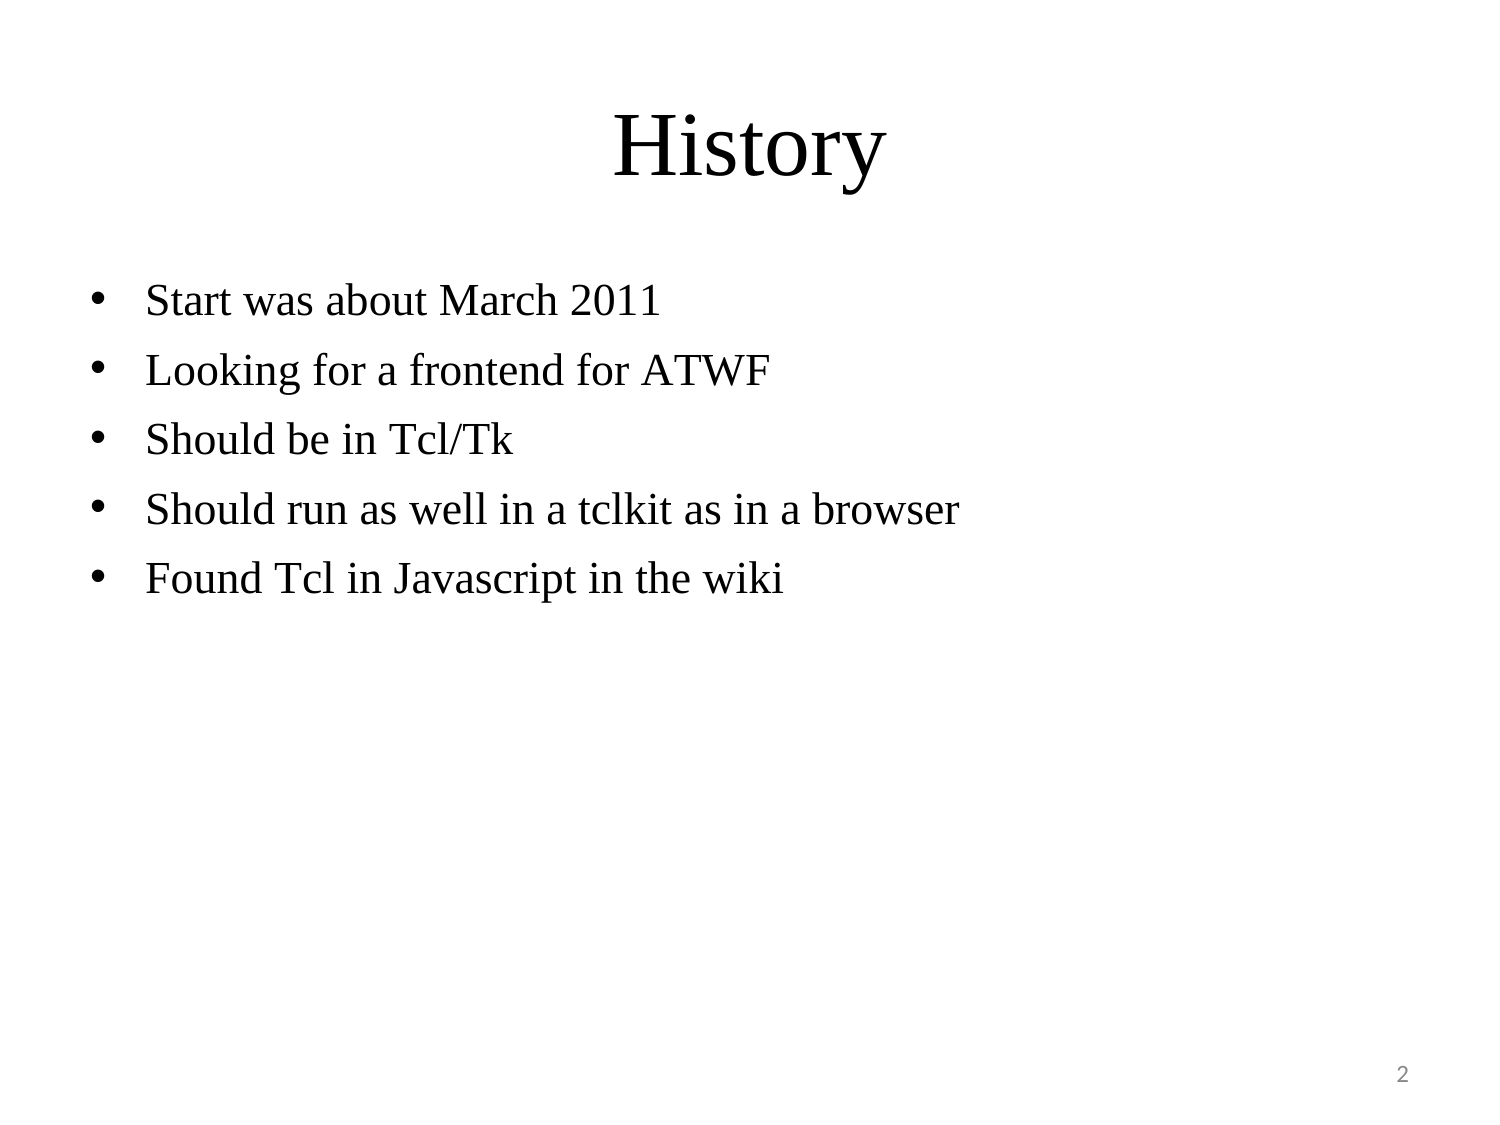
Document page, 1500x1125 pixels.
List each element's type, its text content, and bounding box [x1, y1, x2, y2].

text_box History [75, 45, 1426, 233]
text_box Start was about March 2011 Looking for a frontend for ATWF Should be in Tcl/Tk Should run as well in a tclkit as in a browser Found Tcl in Javascript in the wiki [75, 262, 1426, 1005]
